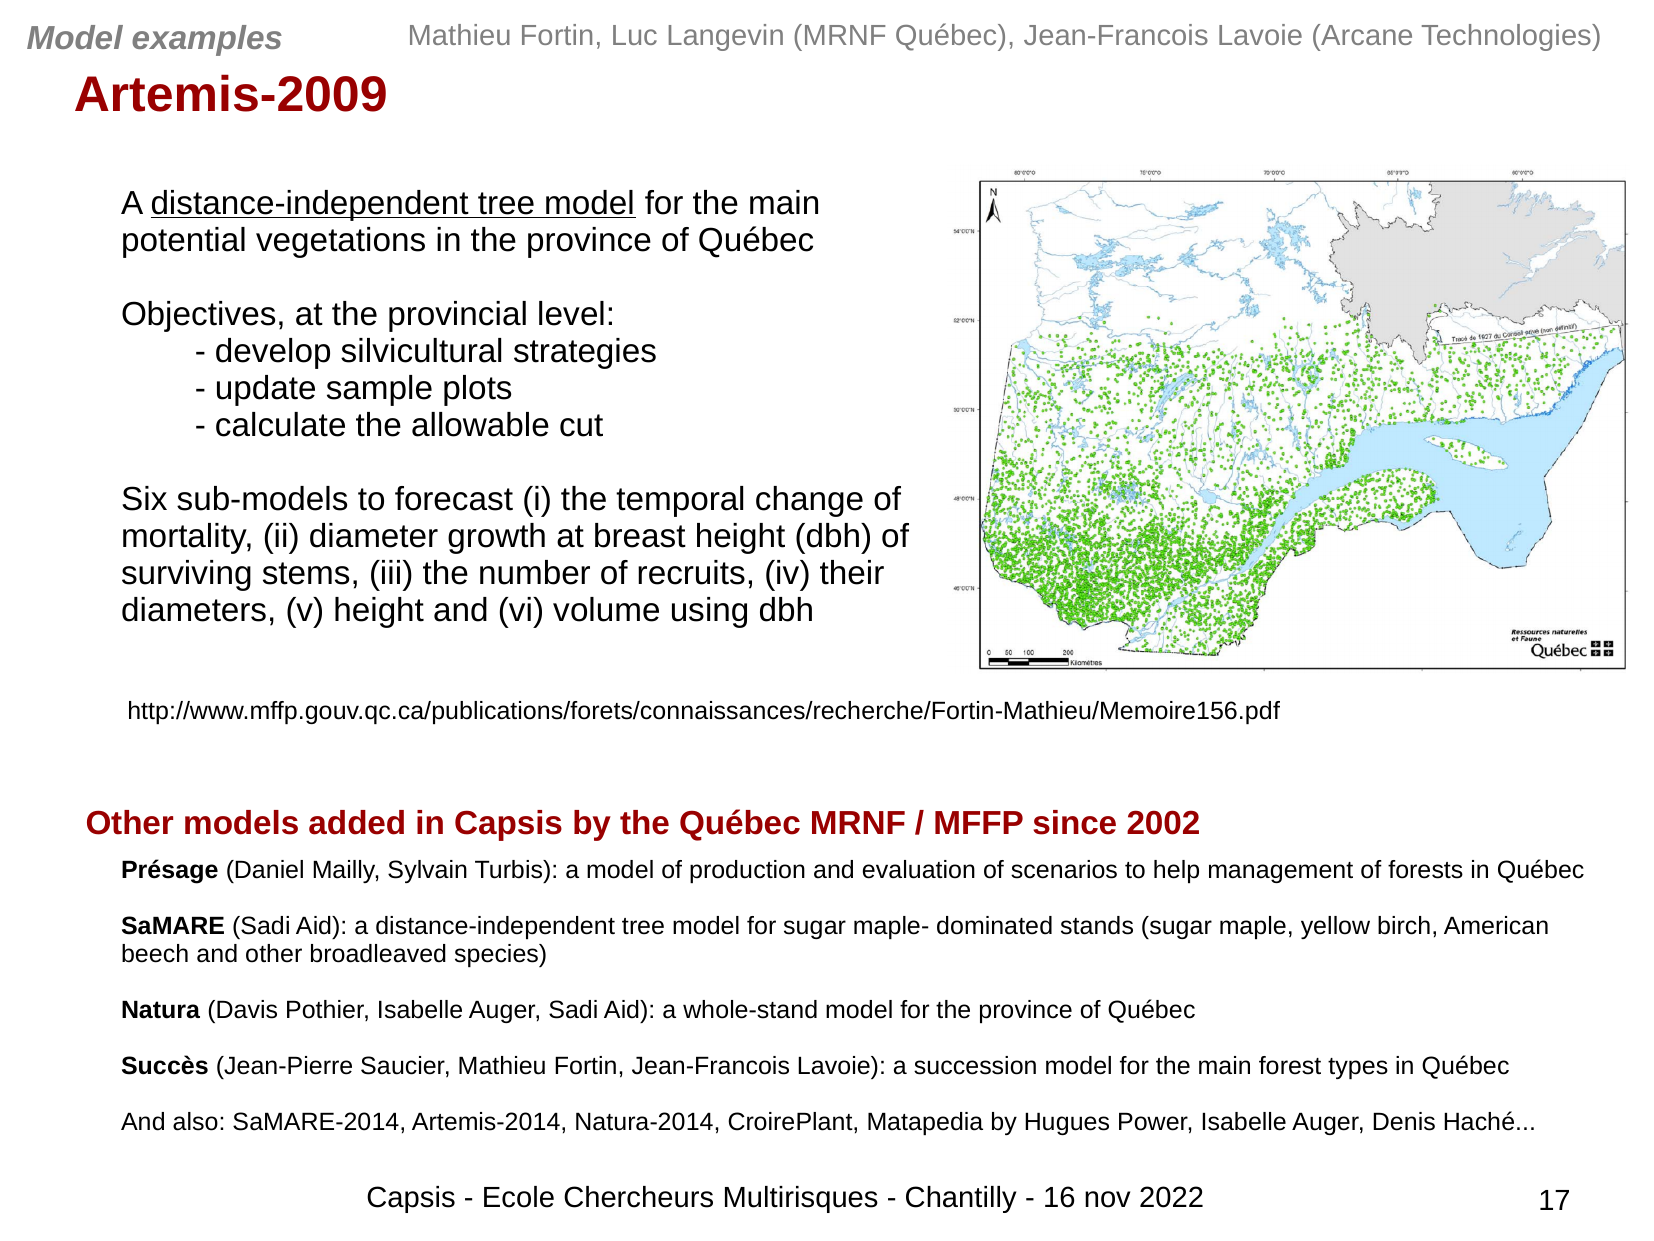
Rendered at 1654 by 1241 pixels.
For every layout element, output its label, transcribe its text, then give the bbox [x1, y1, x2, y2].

text_box Artemis-2009 [59, 60, 1595, 131]
text_box Model examples [11, 11, 426, 65]
picture [947, 164, 1630, 674]
text_box Other models added in Capsis by the Québec MRNF / MFFP since 2002 [70, 797, 1300, 850]
text_box http://www.mffp.gouv.qc.ca/publications/forets/connaissances/recherche/Fortin-Mathieu/Memoire156.pdf [112, 689, 1548, 733]
text_box A distance-independent tree model for the main potential vegetations in the province of Québec Objectives, at the provincial level: - develop silvicultural strategies - update sample plots - calculate the allowable cut Six sub-models to forecast (i) the temporal change of mortality, (ii) diameter growth at breast height (dbh) of surviving stems, (iii) the number of recruits, (iv) their diameters, (v) height and (vi) volume using dbh [106, 177, 945, 662]
text_box Présage (Daniel Mailly, Sylvain Turbis): a model of production and evaluation of scenarios to help management of forests in Québec SaMARE (Sadi Aid): a distance-independent tree model for sugar maple- dominated stands (sugar maple, yellow birch, American beech and other broadleaved species) Natura (Davis Pothier, Isabelle Auger, Sadi Aid): a whole-stand model for the province of Québec Succès (Jean-Pierre Saucier, Mathieu Fortin, Jean-Francois Lavoie): a succession model for the main forest types in Québec And also: SaMARE-2014, Artemis-2014, Natura-2014, CroirePlant, Matapedia by Hugues Power, Isabelle Auger, Denis Haché... [106, 848, 1636, 1241]
text_box Mathieu Fortin, Luc Langevin (MRNF Québec), Jean-Francois Lavoie (Arcane Technologies) [426, 11, 1619, 60]
